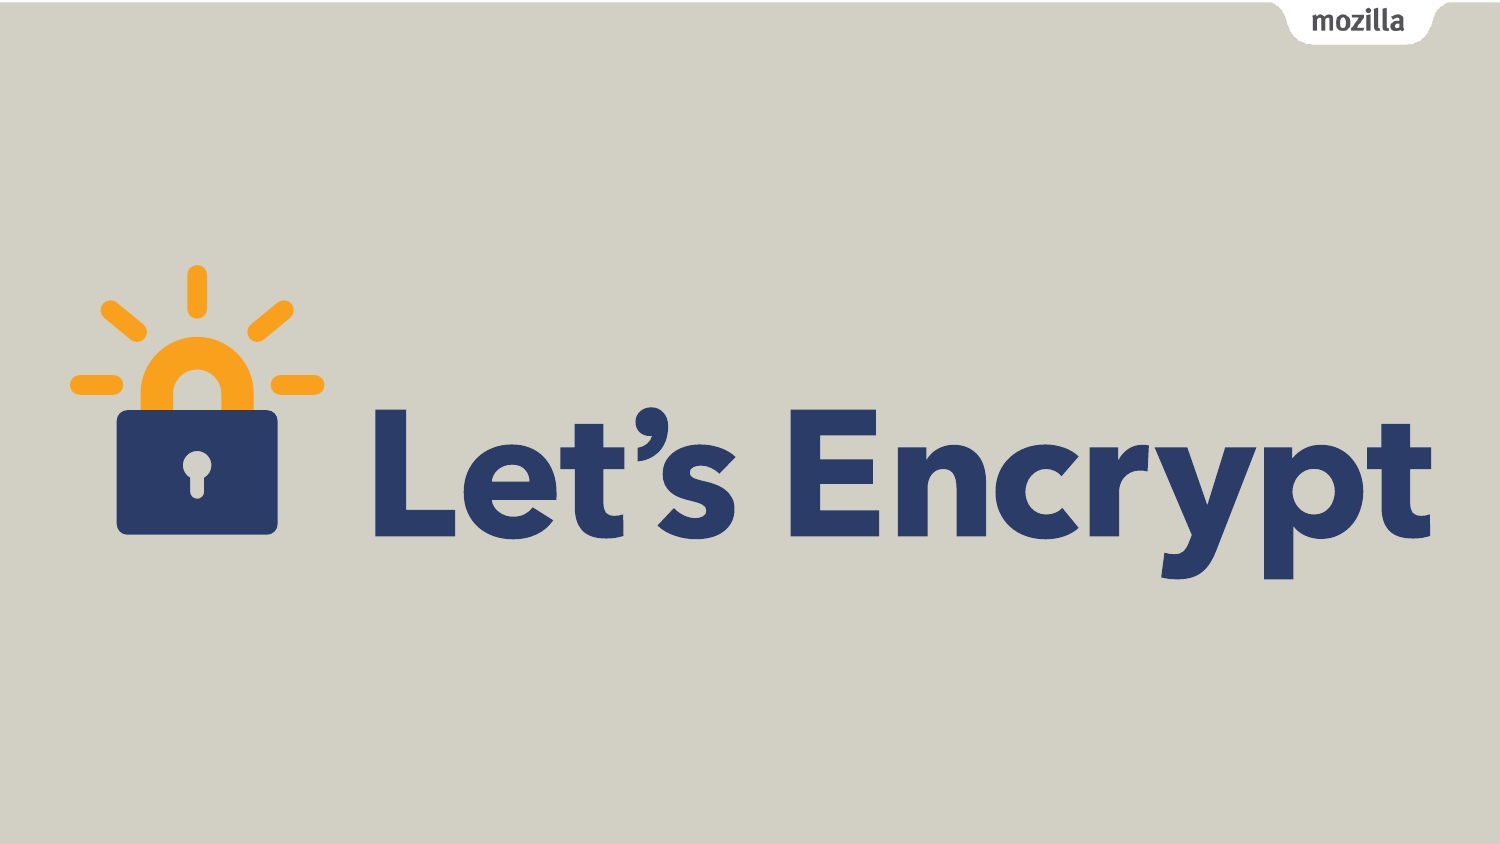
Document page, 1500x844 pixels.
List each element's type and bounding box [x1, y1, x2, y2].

picture [64, 256, 1436, 588]
